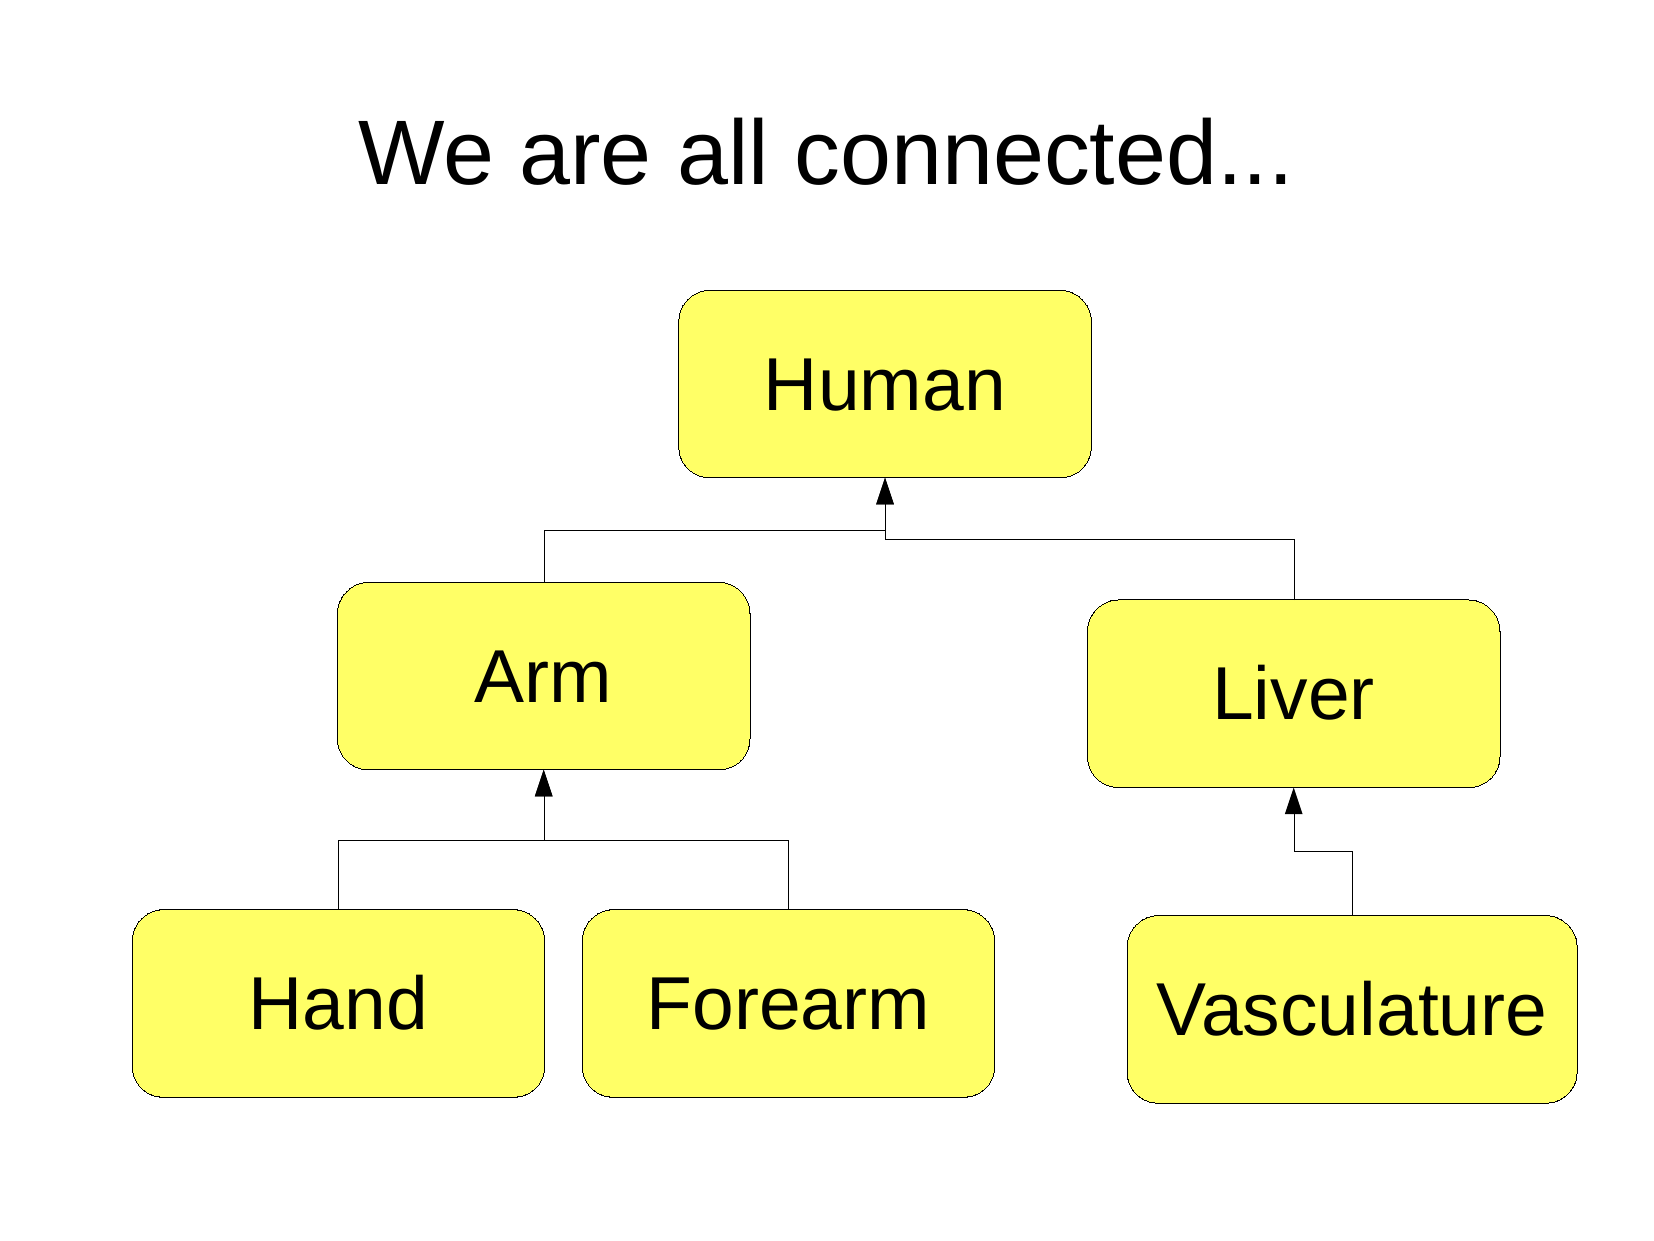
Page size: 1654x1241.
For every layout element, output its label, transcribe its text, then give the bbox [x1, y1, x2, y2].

title We are all connected... [82, 49, 1571, 257]
text_box Forearm [582, 909, 995, 1098]
text_box Hand [132, 909, 545, 1098]
text_box Liver [1087, 599, 1501, 788]
text_box Arm [337, 582, 751, 770]
text_box Human [678, 290, 1092, 478]
text_box Vasculature [1127, 915, 1578, 1104]
